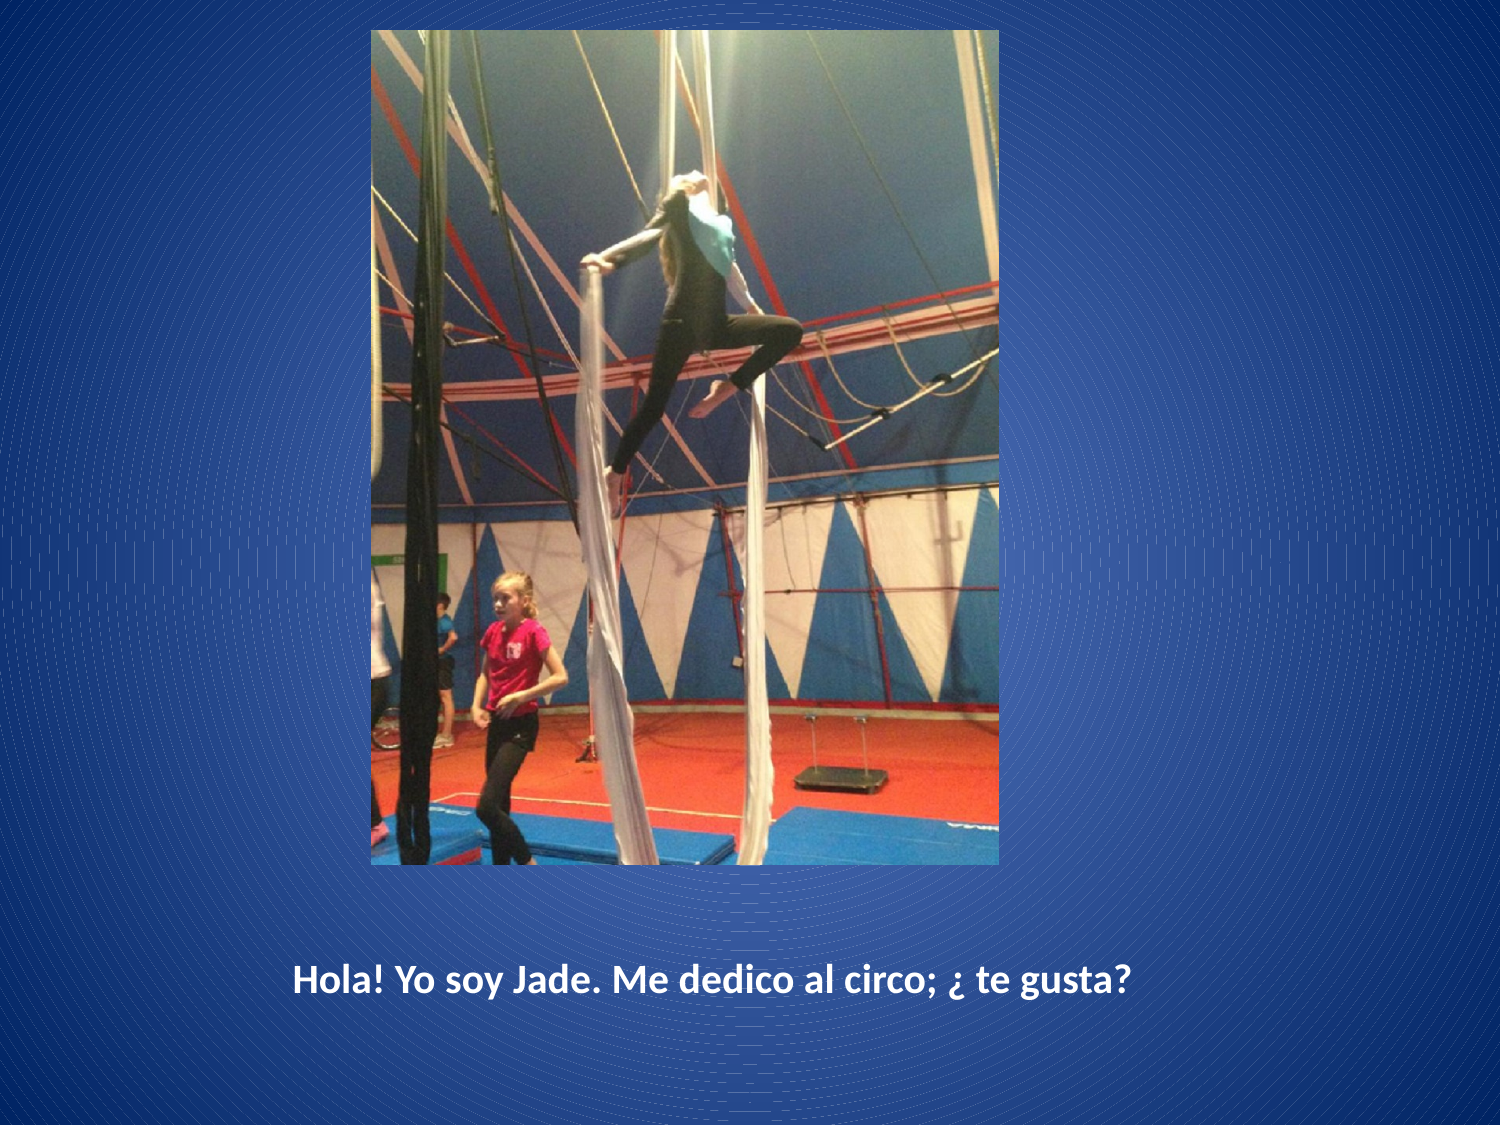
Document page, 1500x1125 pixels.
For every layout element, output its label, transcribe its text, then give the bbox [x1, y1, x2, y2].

title Hola! Yo soy Jade. Me dedico al circo; ¿ te gusta? [277, 916, 1178, 1010]
picture [371, 30, 999, 865]
